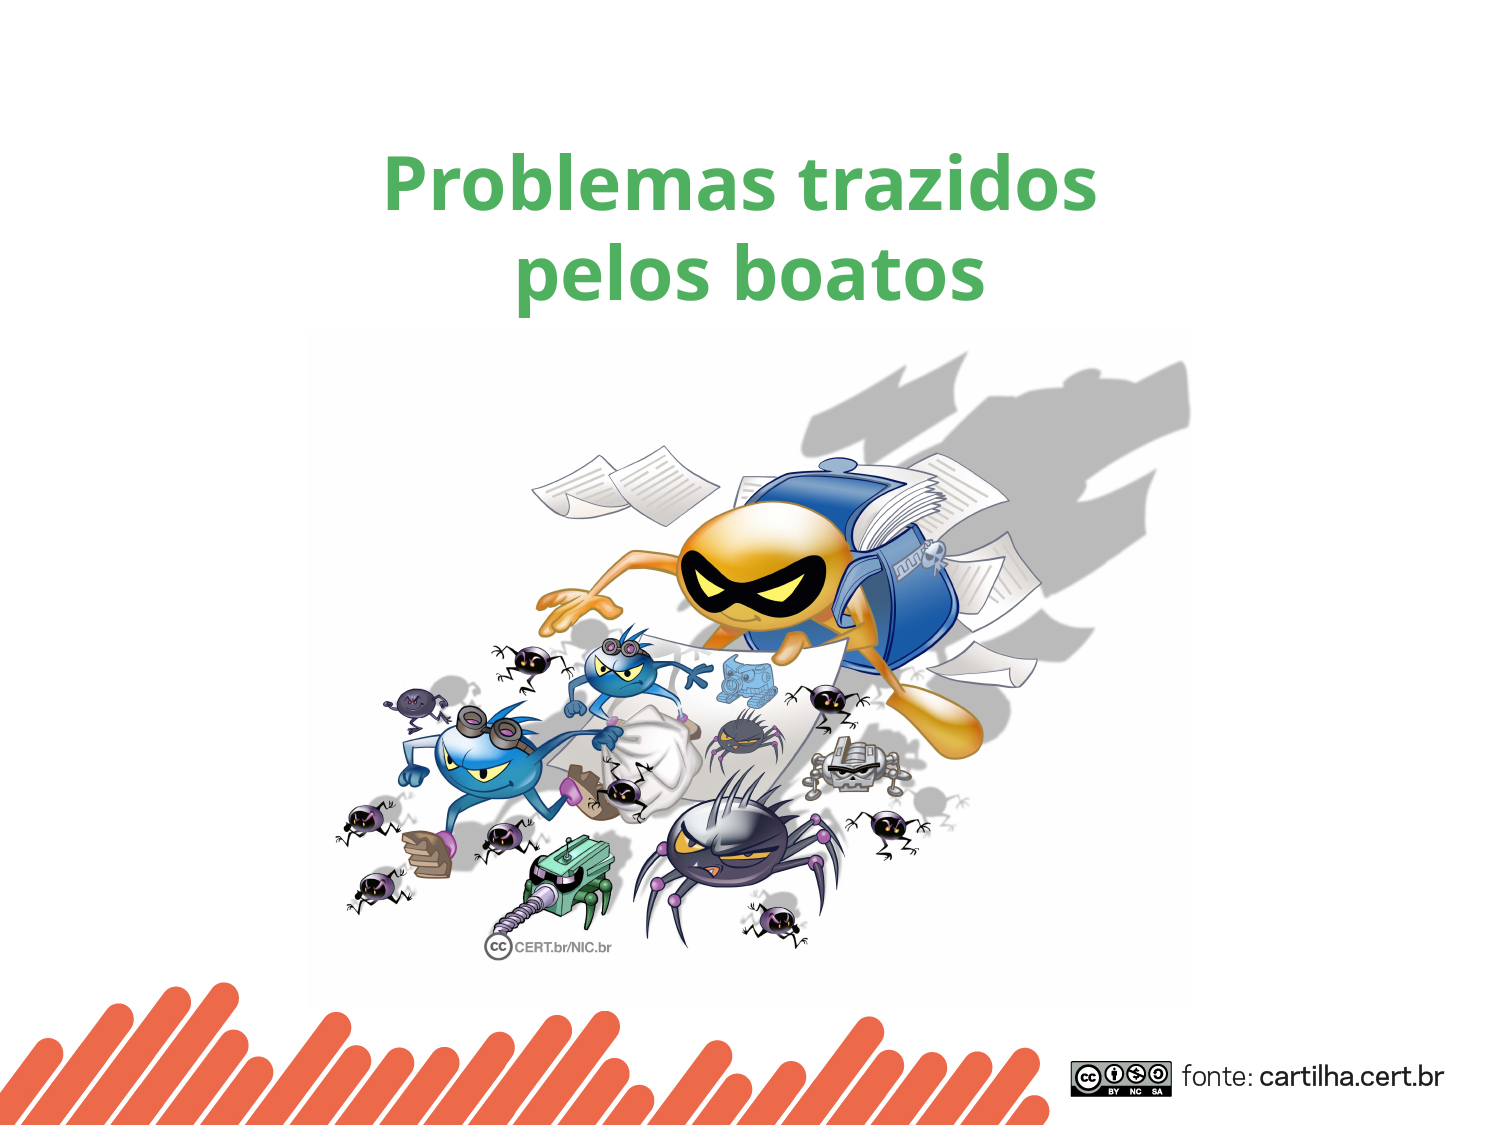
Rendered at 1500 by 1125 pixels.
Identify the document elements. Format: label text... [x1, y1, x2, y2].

title Problemas trazidos pelos boatos [112, 125, 1388, 326]
picture [0, 0, 1500, 1125]
